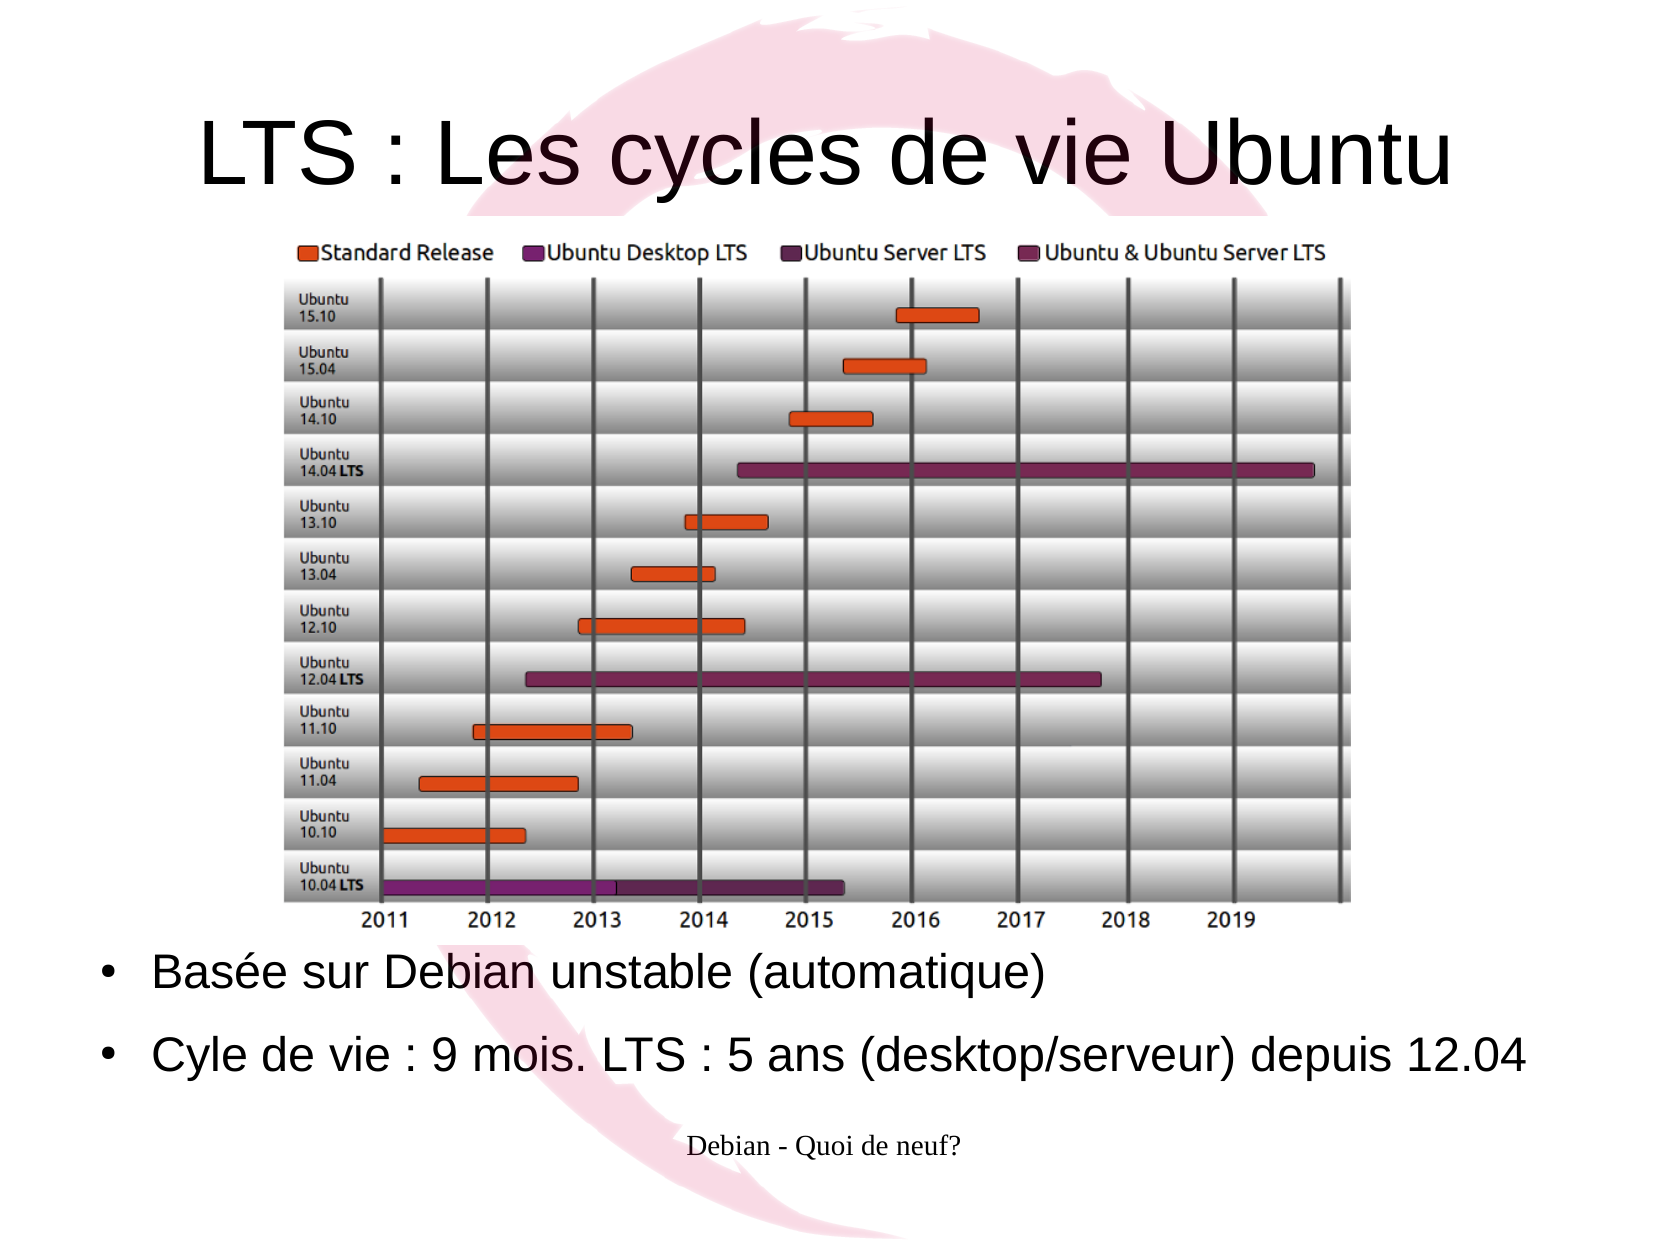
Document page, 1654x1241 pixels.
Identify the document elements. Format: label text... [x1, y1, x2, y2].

title LTS : Les cycles de vie Ubuntu [1335, 49, 1571, 257]
list Basée sur Debian unstable (automatique) Cyle de vie : 9 mois. LTS : 5 ans (desktop/serveur) depuis 12.04 [82, 944, 330, 1099]
picture [283, 0, 1351, 1241]
title LTS : Les cycles de vie Ubuntu [82, 49, 330, 257]
list Basée sur Debian unstable (automatique) Cyle de vie : 9 mois. LTS : 5 ans (desktop/serveur) depuis 12.04 [1335, 944, 1571, 1099]
